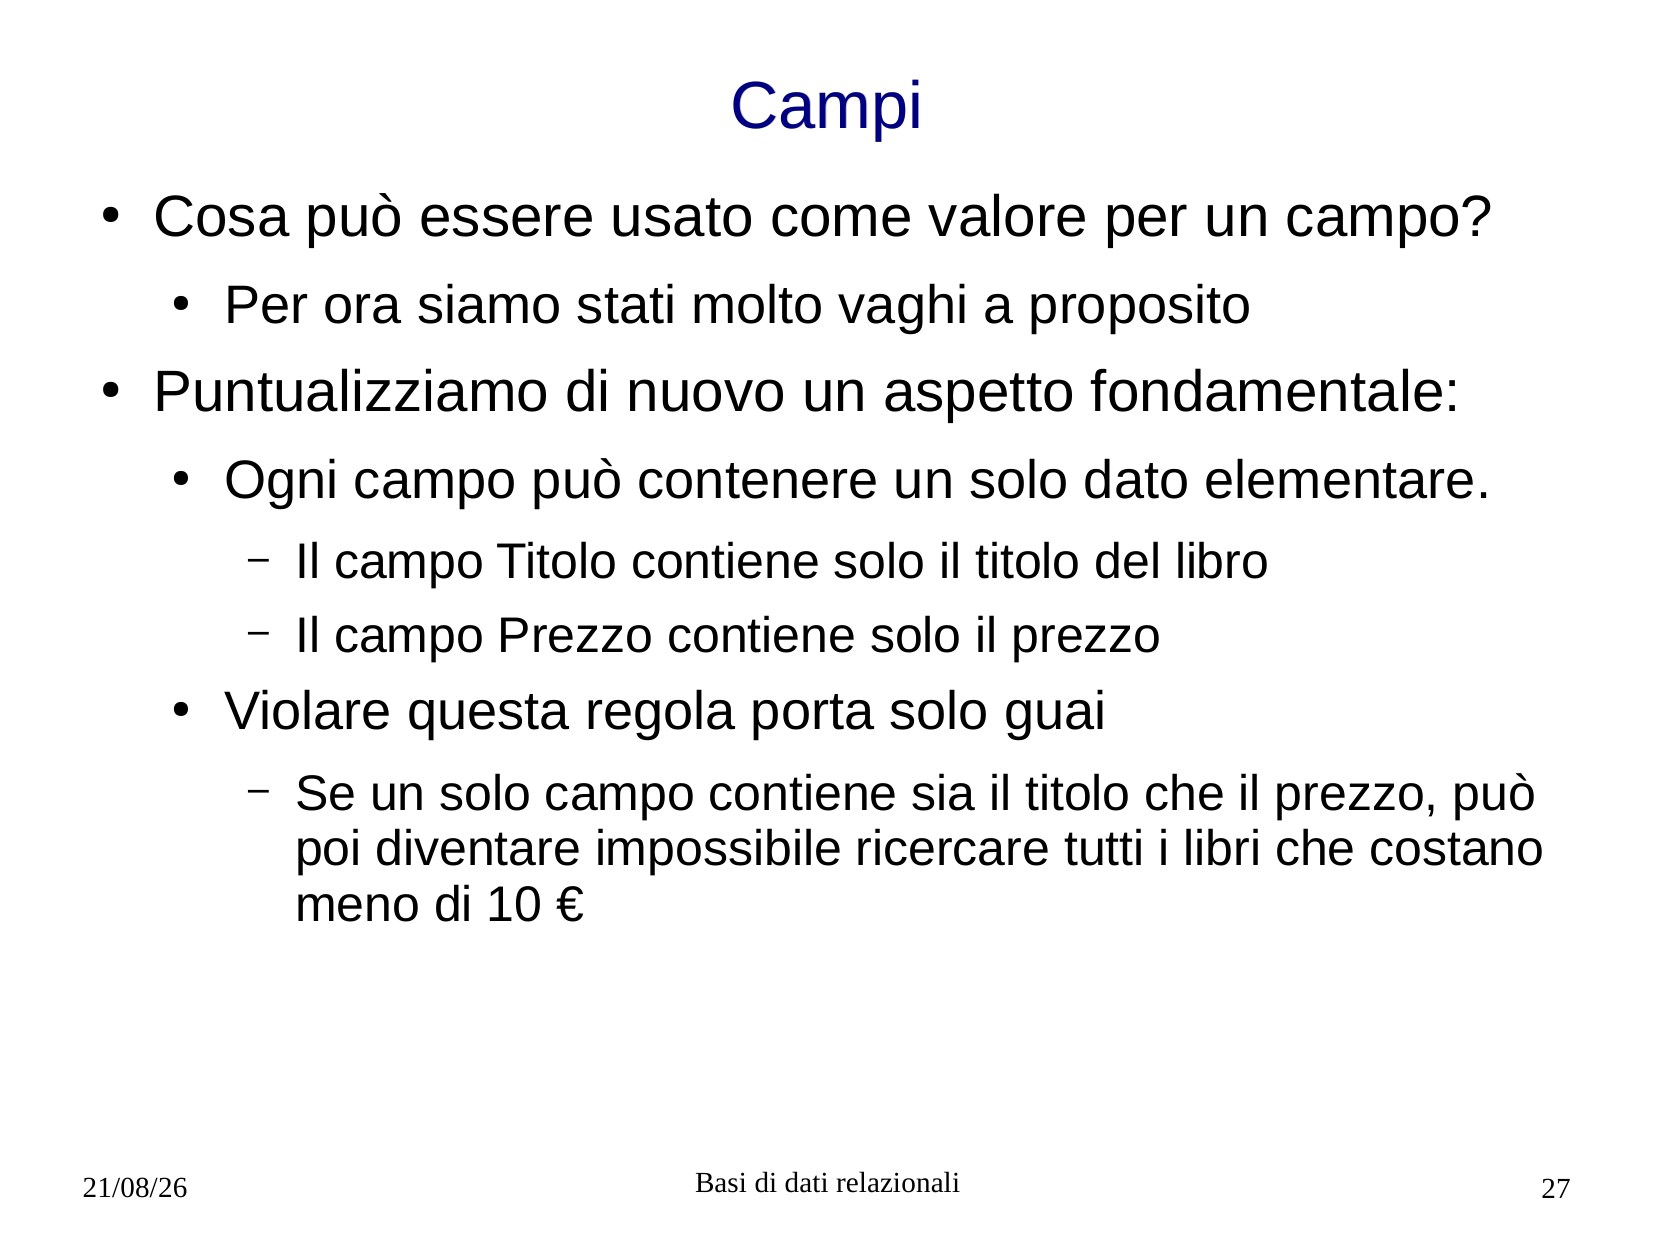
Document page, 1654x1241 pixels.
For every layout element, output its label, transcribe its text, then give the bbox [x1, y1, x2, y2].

list Cosa può essere usato come valore per un campo? Per ora siamo stati molto vaghi a proposito Puntualizziamo di nuovo un aspetto fondamentale: Ogni campo può contenere un solo dato elementare. Il campo Titolo contiene solo il titolo del libro Il campo Prezzo contiene solo il prezzo Violare questa regola porta solo guai Se un solo campo contiene sia il titolo che il prezzo, può poi diventare impossibile ricercare tutti i libri che costano meno di 10 € [82, 183, 1571, 1130]
title Campi [82, 49, 1571, 161]
